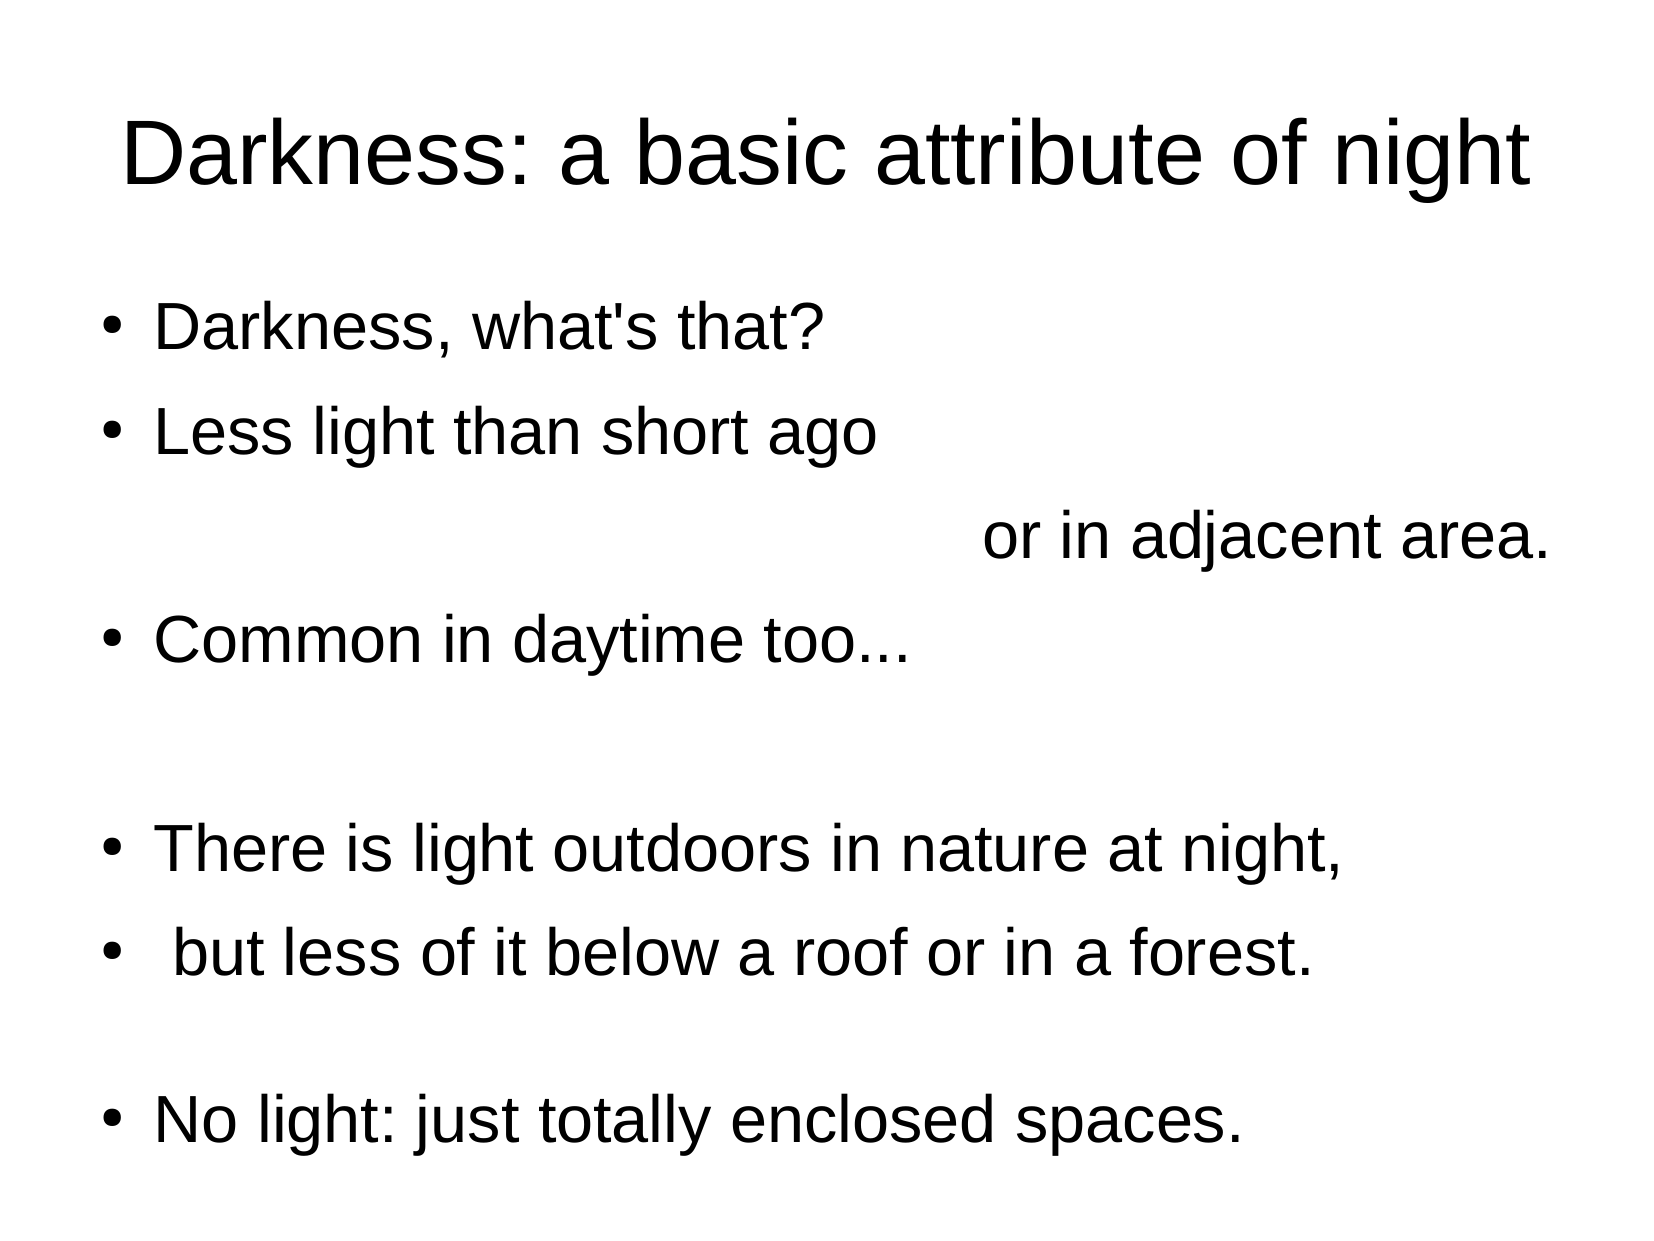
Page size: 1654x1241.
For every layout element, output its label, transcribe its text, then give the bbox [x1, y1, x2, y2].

title Darkness: a basic attribute of night [82, 23, 1571, 283]
list Darkness, what's that? Less light than short ago or in adjacent area. Common in daytime too... There is light outdoors in nature at night, but less of it below a roof or in a forest. No light: just totally enclosed spaces. [82, 289, 1571, 1241]
